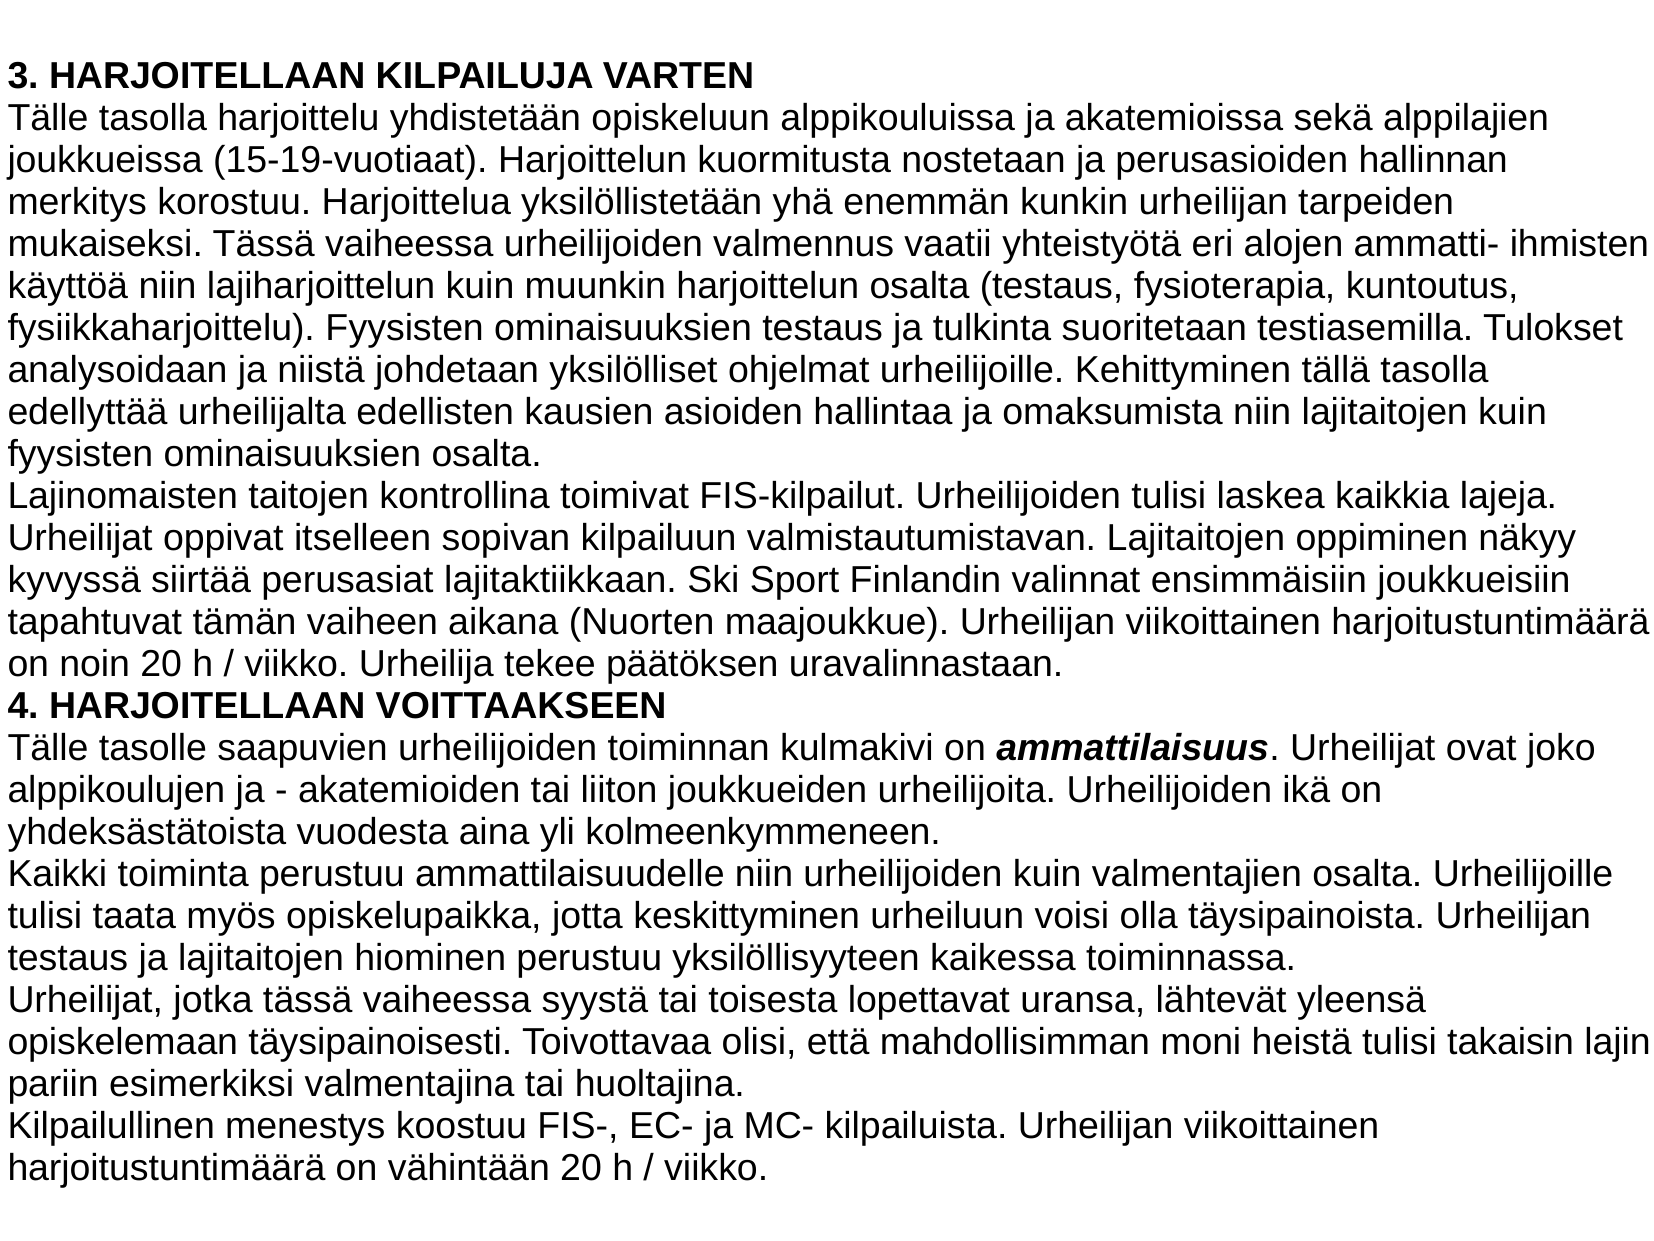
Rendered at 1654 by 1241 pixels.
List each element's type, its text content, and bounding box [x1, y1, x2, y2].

text_box 3. HARJOITELLAAN KILPAILUJA VARTEN Tälle tasolla harjoittelu yhdistetään opiskeluun alppikouluissa ja akatemioissa sekä alppilajien joukkueissa (15-19-vuotiaat). Harjoittelun kuormitusta nostetaan ja perusasioiden hallinnan merkitys korostuu. Harjoittelua yksilöllistetään yhä enemmän kunkin urheilijan tarpeiden mukaiseksi. Tässä vaiheessa urheilijoiden valmennus vaatii yhteistyötä eri alojen ammatti- ihmisten käyttöä niin lajiharjoittelun kuin muunkin harjoittelun osalta (testaus, fysioterapia, kuntoutus, fysiikkaharjoittelu). Fyysisten ominaisuuksien testaus ja tulkinta suoritetaan testiasemilla. Tulokset analysoidaan ja niistä johdetaan yksilölliset ohjelmat urheilijoille. Kehittyminen tällä tasolla edellyttää urheilijalta edellisten kausien asioiden hallintaa ja omaksumista niin lajitaitojen kuin fyysisten ominaisuuksien osalta. Lajinomaisten taitojen kontrollina toimivat FIS-kilpailut. Urheilijoiden tulisi laskea kaikkia lajeja. Urheilijat oppivat itselleen sopivan kilpailuun valmistautumistavan. Lajitaitojen oppiminen näkyy kyvyssä siirtää perusasiat lajitaktiikkaan. Ski Sport Finlandin valinnat ensimmäisiin joukkueisiin tapahtuvat tämän vaiheen aikana (Nuorten maajoukkue). Urheilijan viikoittainen harjoitustuntimäärä on noin 20 h / viikko. Urheilija tekee päätöksen uravalinnastaan. 4. HARJOITELLAAN VOITTAAKSEEN Tälle tasolle saapuvien urheilijoiden toiminnan kulmakivi on ammattilaisuus. Urheilijat ovat joko alppikoulujen ja - akatemioiden tai liiton joukkueiden urheilijoita. Urheilijoiden ikä on yhdeksästätoista vuodesta aina yli kolmeenkymmeneen. Kaikki toiminta perustuu ammattilaisuudelle niin urheilijoiden kuin valmentajien osalta. Urheilijoille tulisi taata myös opiskelupaikka, jotta keskittyminen urheiluun voisi olla täysipainoista. Urheilijan testaus ja lajitaitojen hiominen perustuu yksilöllisyyteen kaikessa toiminnassa. Urheilijat, jotka tässä vaiheessa syystä tai toisesta lopettavat uransa, lähtevät yleensä opiskelemaan täysipainoisesti. Toivottavaa olisi, että mahdollisimman moni heistä tulisi takaisin lajin pariin esimerkiksi valmentajina tai huoltajina. Kilpailullinen menestys koostuu FIS-, EC- ja MC- kilpailuista. Urheilijan viikoittainen harjoitustuntimäärä on vähintään 20 h / viikko. [0, 47, 1654, 1241]
